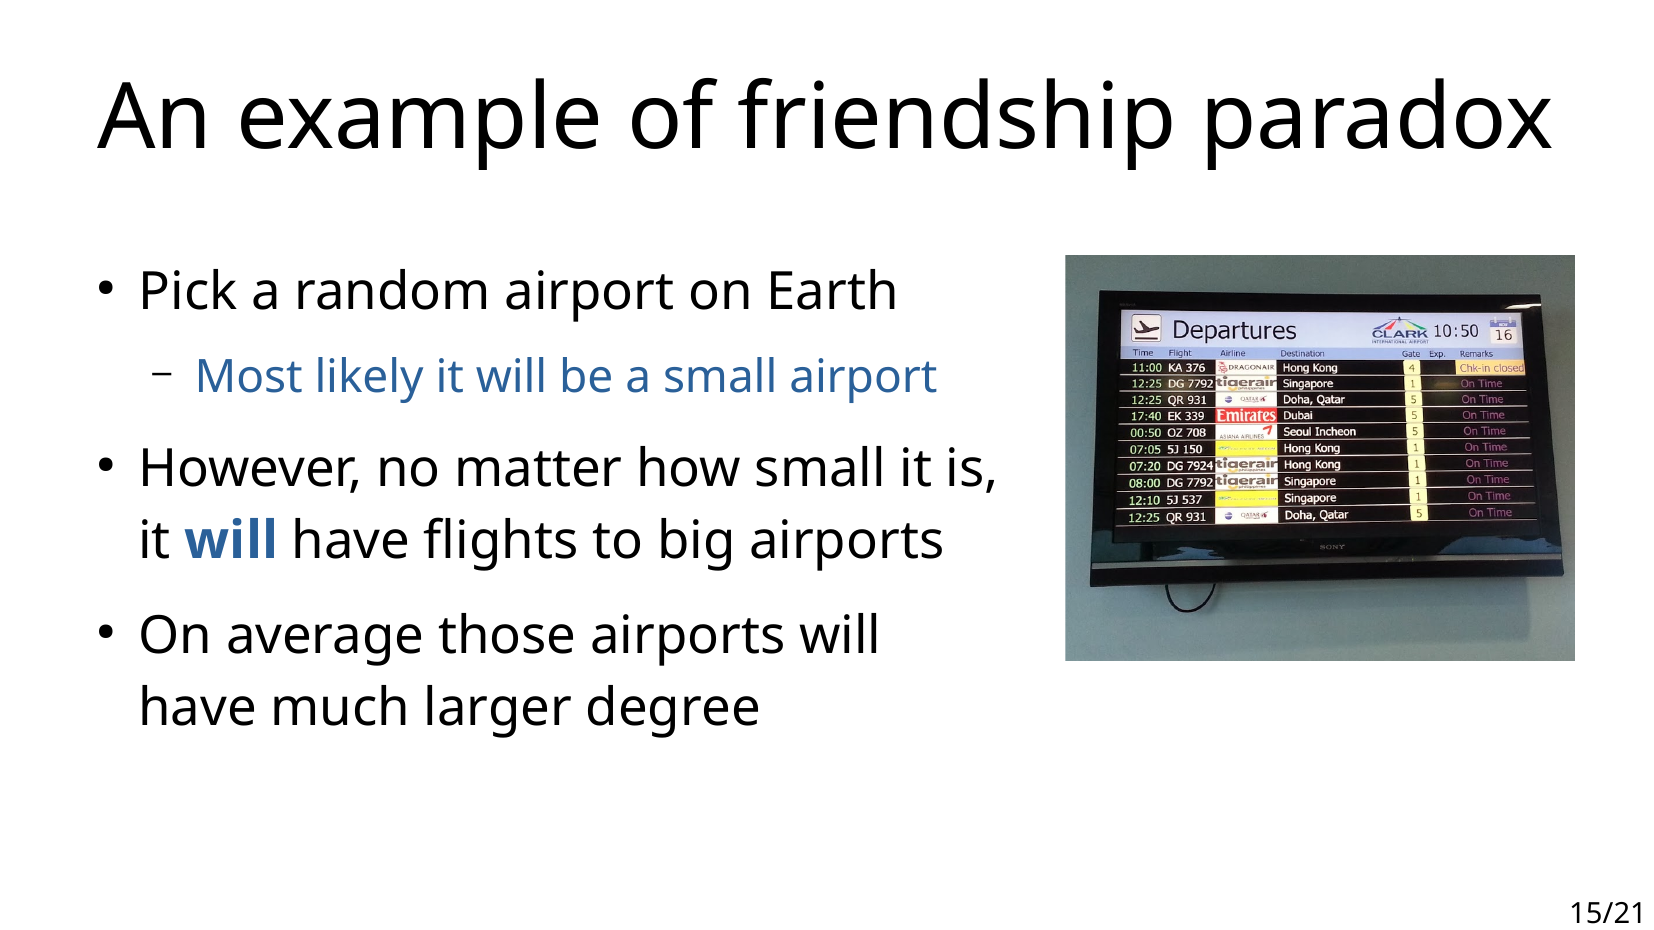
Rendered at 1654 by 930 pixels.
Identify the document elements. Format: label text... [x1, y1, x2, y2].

picture [1065, 255, 1576, 661]
list Pick a random airport on Earth Most likely it will be a small airport However, no matter how small it is, it will have flights to big airports On average those airports will have much larger degree [82, 252, 1006, 793]
title An example of friendship paradox [82, 1, 1571, 225]
